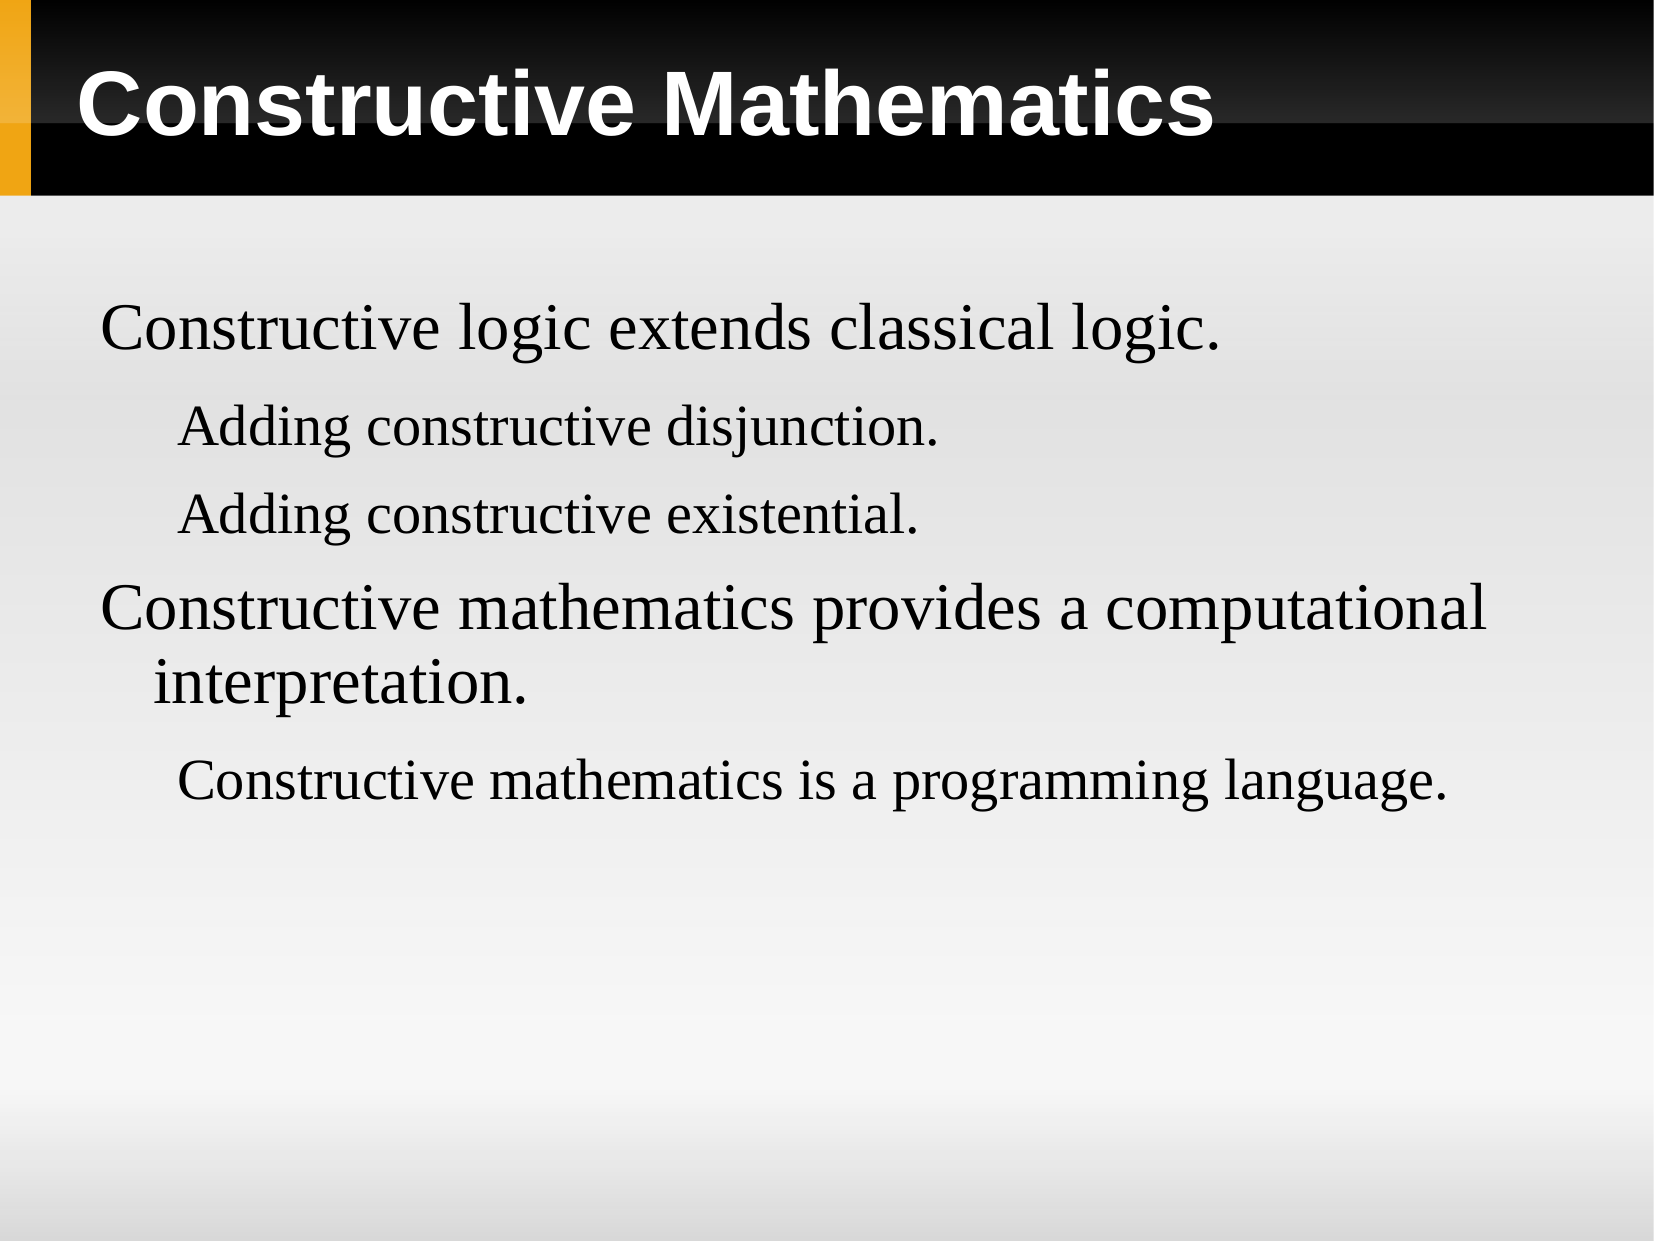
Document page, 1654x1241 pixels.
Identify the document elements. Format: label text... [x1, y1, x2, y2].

list Constructive logic extends classical logic. Adding constructive disjunction. Adding constructive existential. Constructive mathematics provides a computational interpretation. Constructive mathematics is a programming language. [82, 290, 1571, 1094]
title Constructive Mathematics [76, 7, 1565, 200]
picture [0, 0, 1654, 1241]
